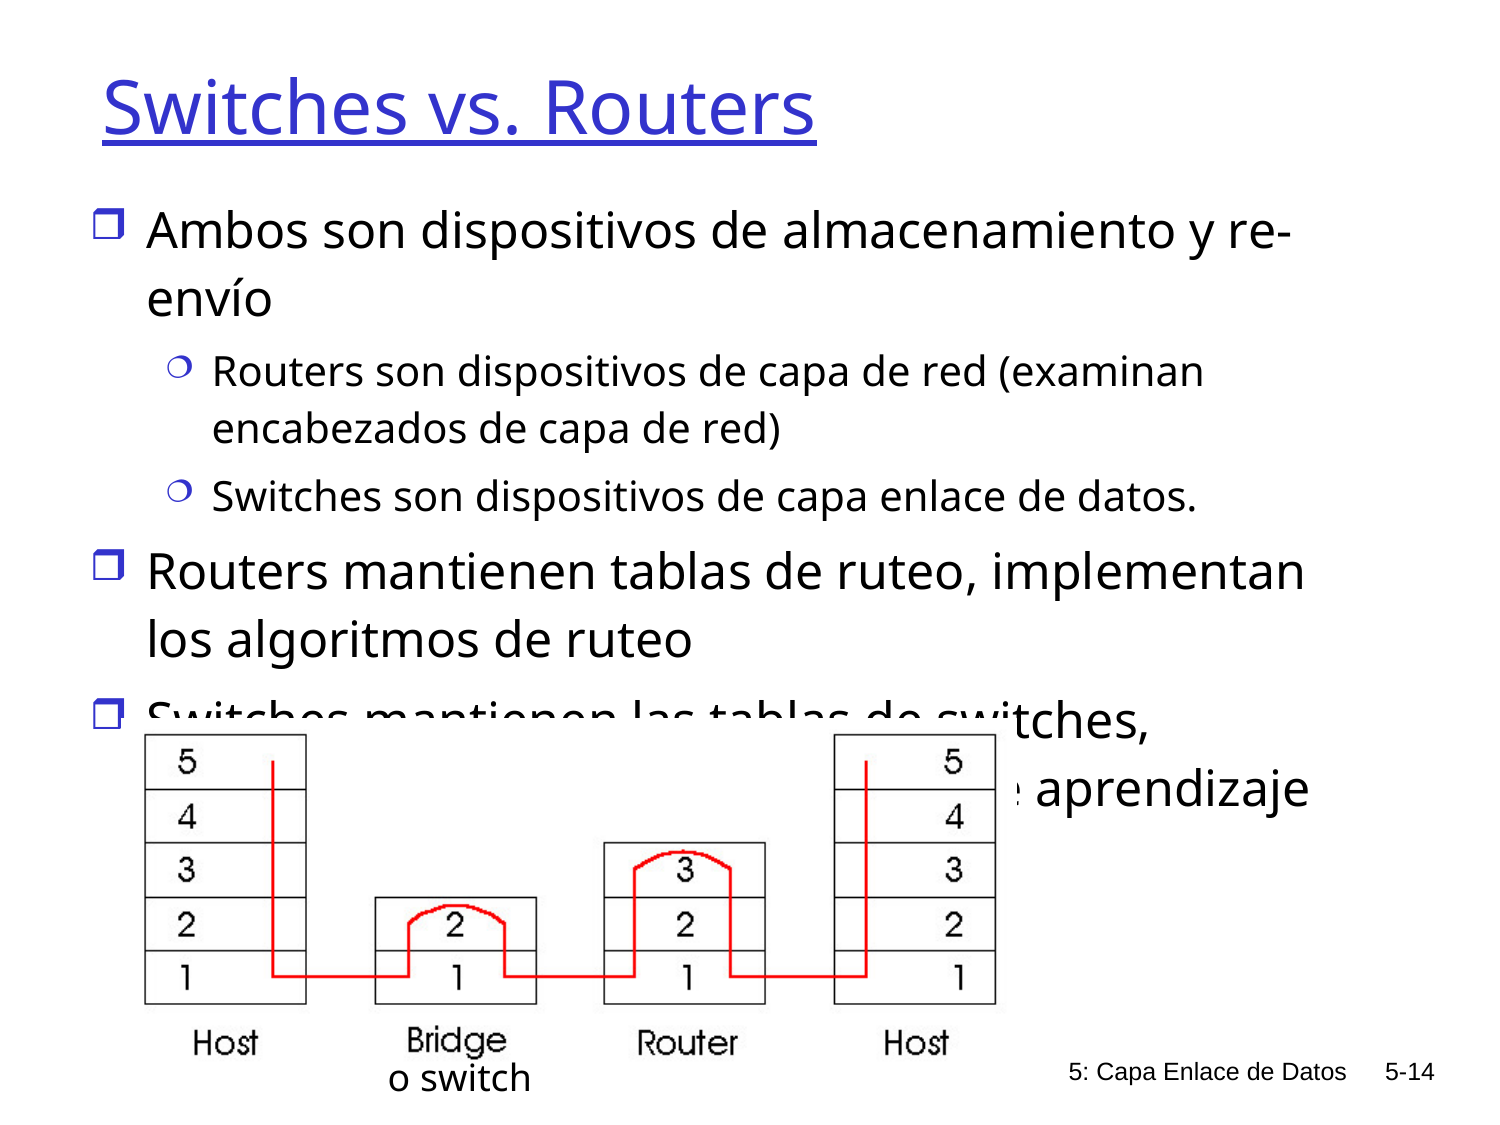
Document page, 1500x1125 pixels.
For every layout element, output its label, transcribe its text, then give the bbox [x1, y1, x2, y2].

list Ambos son dispositivos de almacenamiento y re-envío Routers son dispositivos de capa de red (examinan encabezados de capa de red) Switches son dispositivos de capa enlace de datos. Routers mantienen tablas de ruteo, implementan los algoritmos de ruteo Switches mantienen las tablas de switches, implementan filtrado y algoritmos de aprendizaje [75, 187, 1388, 1013]
picture [121, 718, 1017, 1073]
title Switches vs. Routers [87, 23, 1363, 187]
text_box o switch [372, 1046, 561, 1106]
